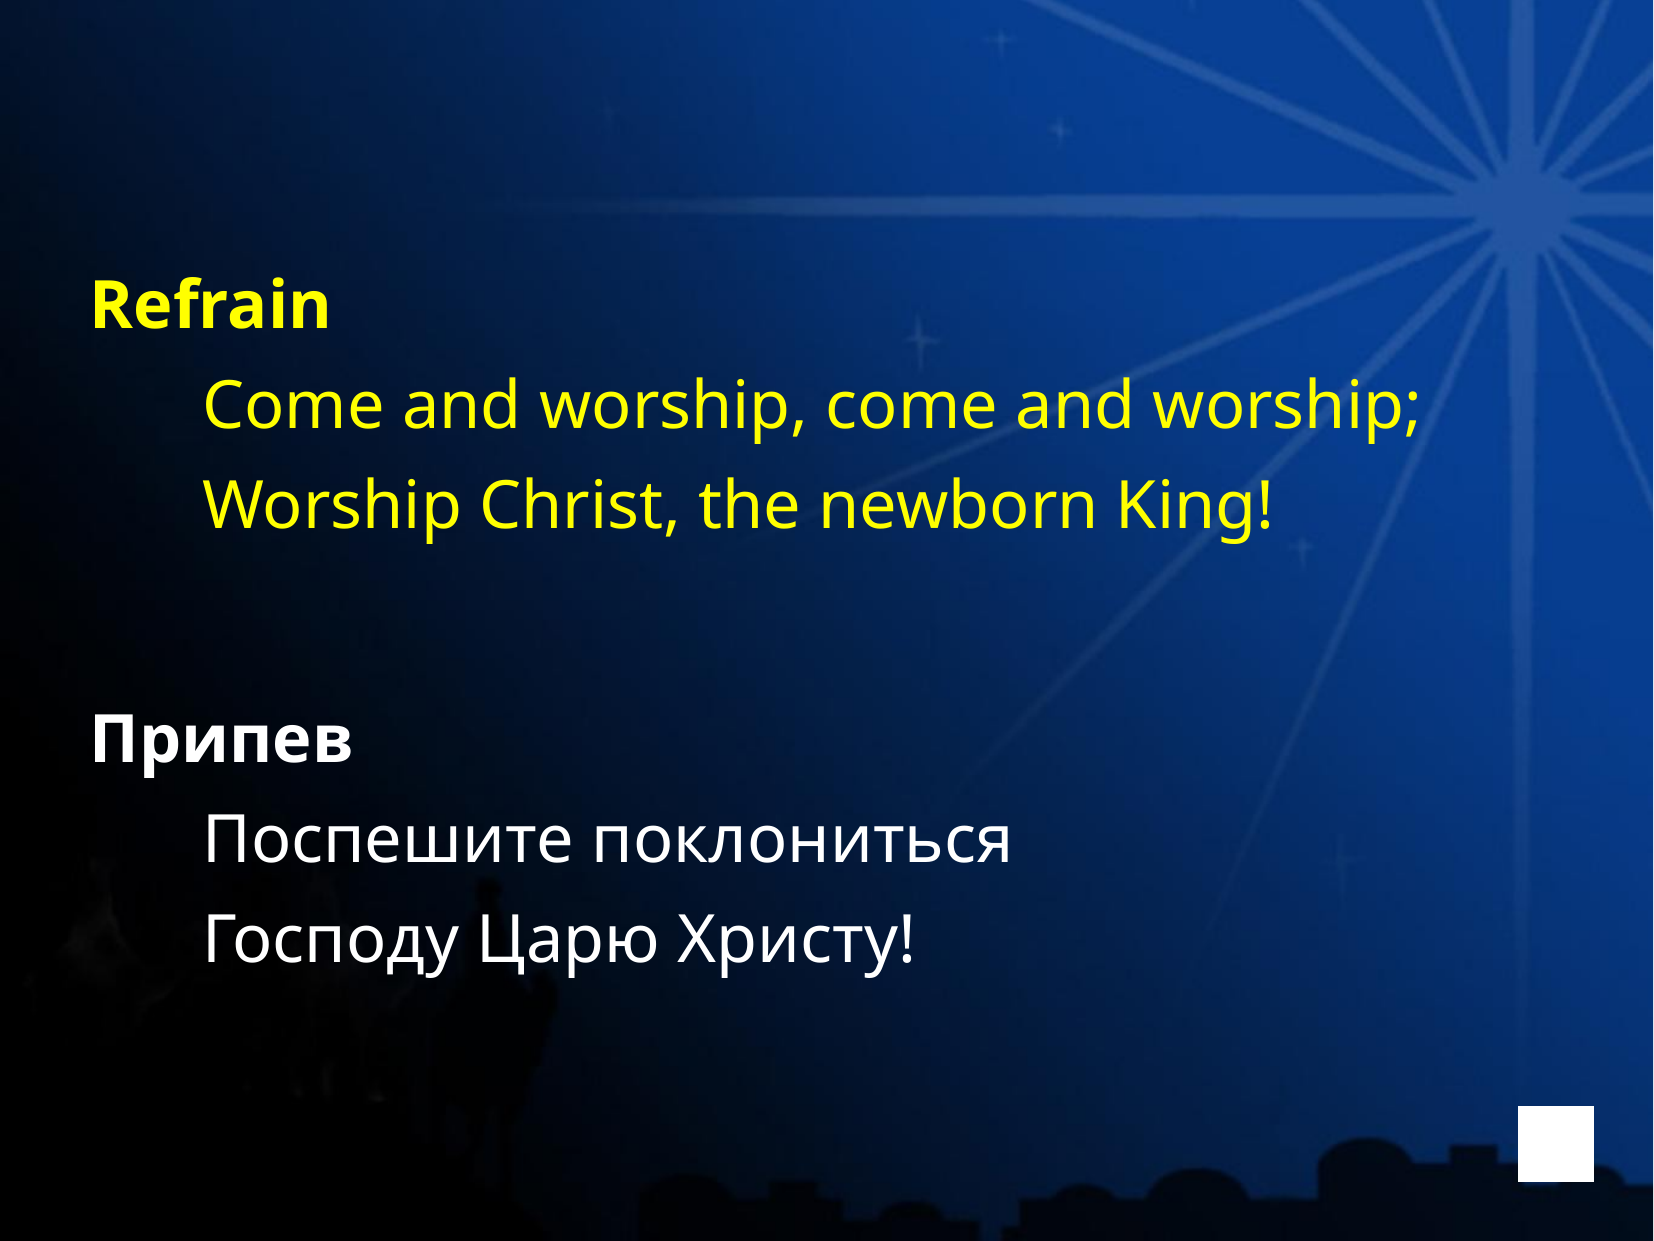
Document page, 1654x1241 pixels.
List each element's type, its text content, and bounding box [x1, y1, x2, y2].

text_box Refrain Come and worship, come and worship; Worship Christ, the newborn King! [75, 150, 1576, 638]
text_box [1518, 1106, 1594, 1182]
text_box Припев Поспешите поклониться Господу Царю Христу! [75, 675, 1576, 1163]
picture [0, 0, 1654, 1241]
